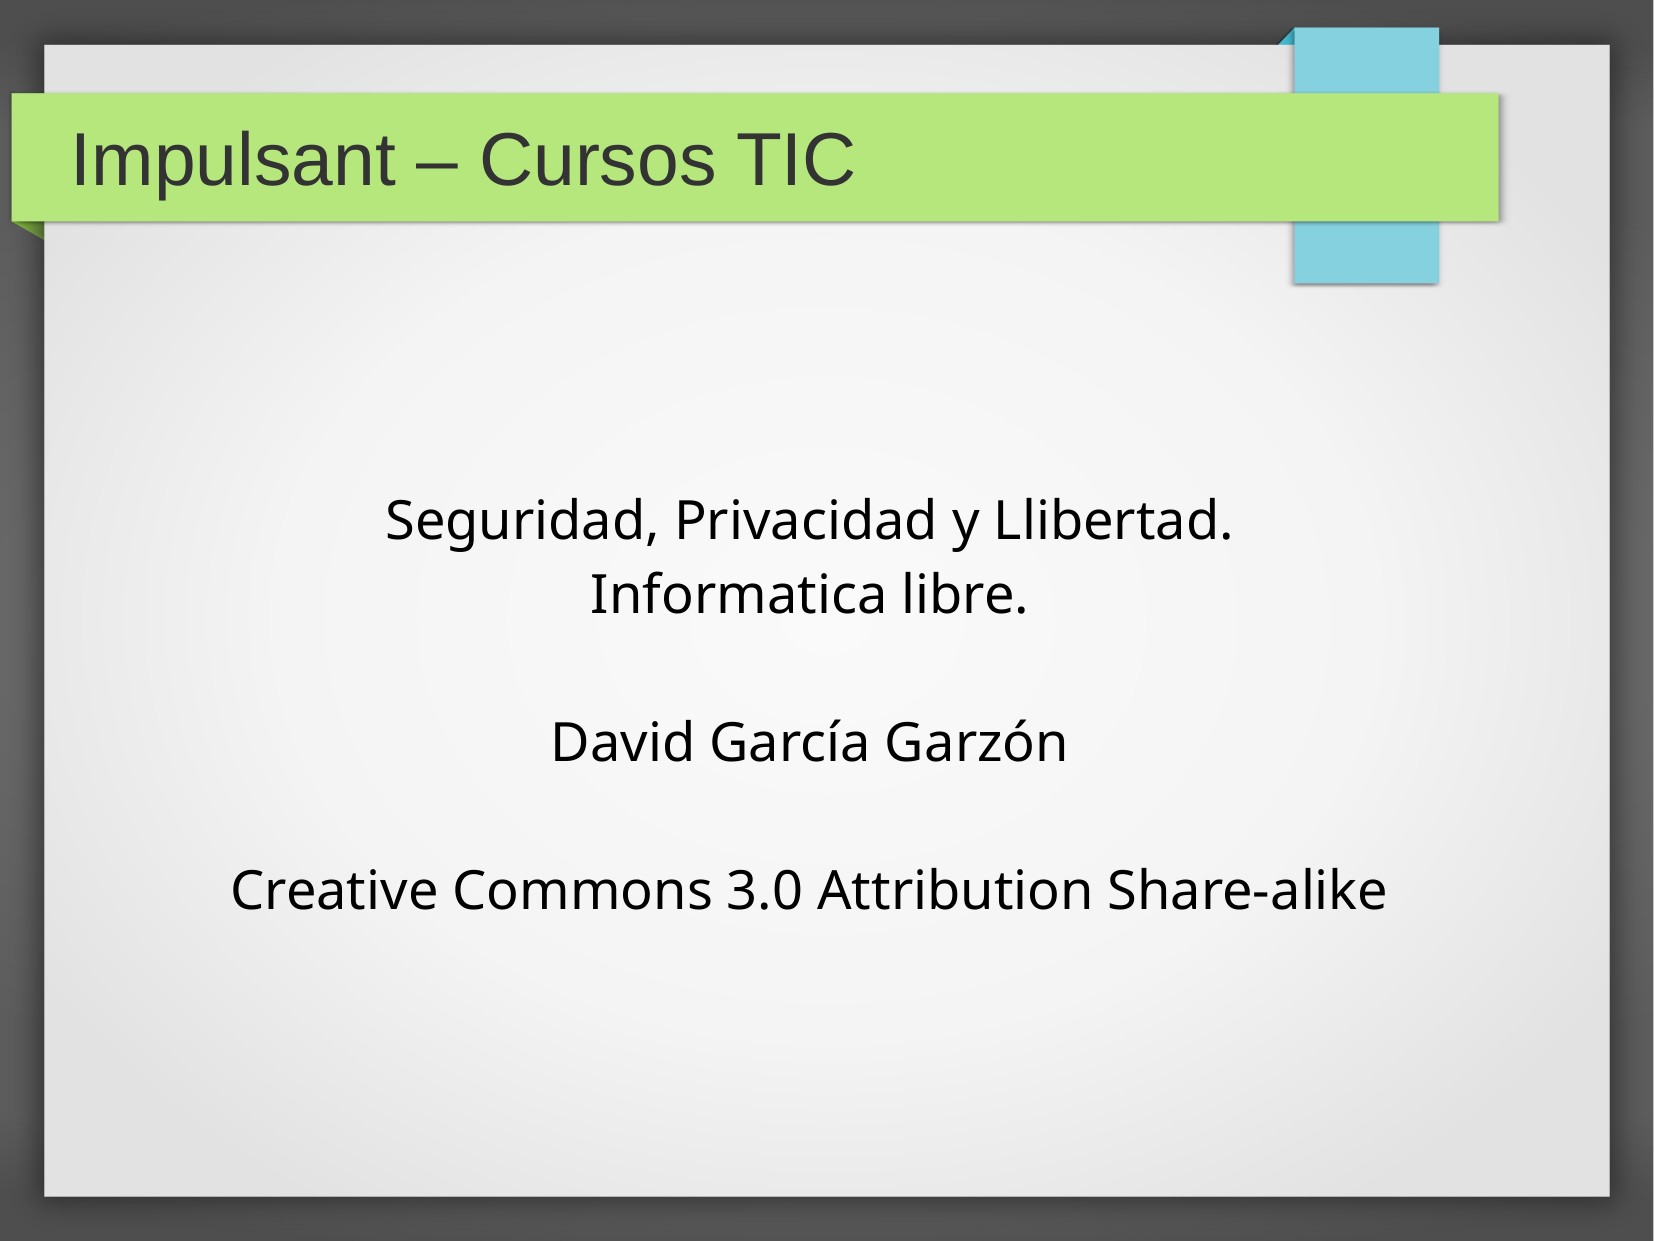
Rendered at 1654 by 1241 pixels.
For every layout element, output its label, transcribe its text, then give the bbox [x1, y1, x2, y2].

title Impulsant – Cursos TIC [70, 106, 1229, 213]
picture [0, 0, 1654, 1241]
subtitle Seguridad, Privacidad y Llibertad. Informatica libre. David García Garzón Creative Commons 3.0 Attribution Share-alike [82, 343, 1538, 1063]
